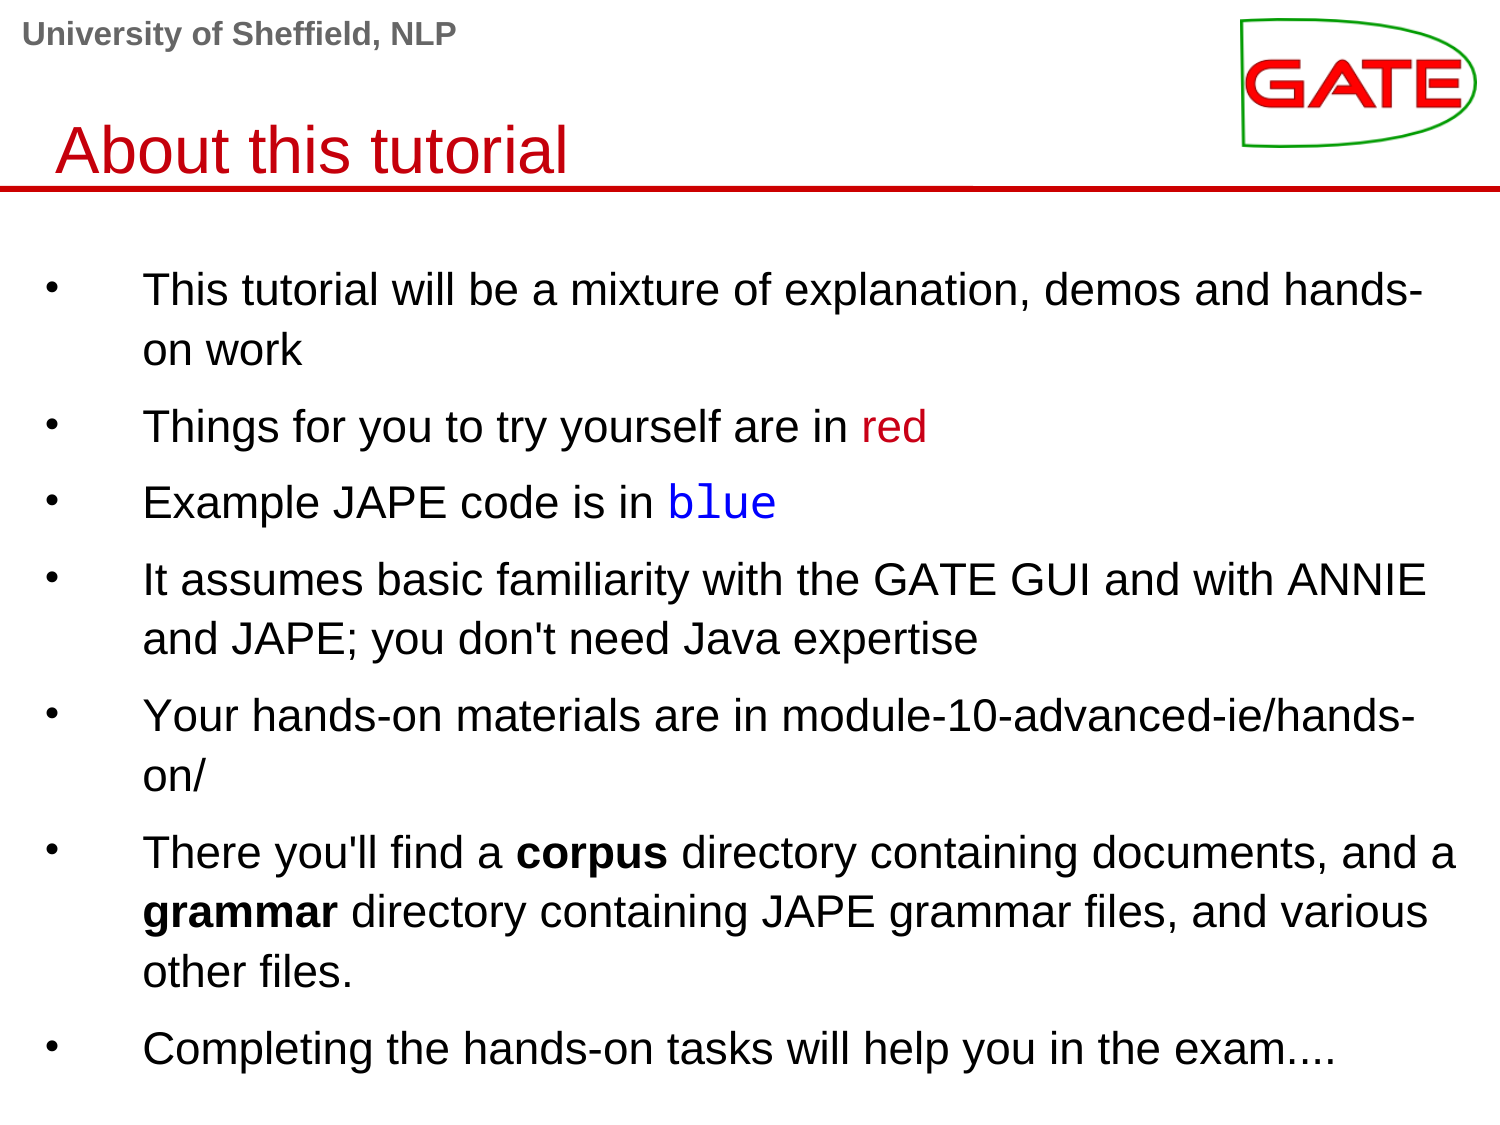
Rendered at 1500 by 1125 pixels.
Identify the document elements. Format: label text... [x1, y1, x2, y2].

title About this tutorial [41, 38, 1390, 247]
picture [1240, 18, 1477, 148]
list This tutorial will be a mixture of explanation, demos and hands-on work Things for you to try yourself are in red Example JAPE code is in blue It assumes basic familiarity with the GATE GUI and with ANNIE and JAPE; you don't need Java expertise Your hands-on materials are in module-10-advanced-ie/hands-on/ There you'll find a corpus directory containing documents, and a grammar directory containing JAPE grammar files, and various other files. Completing the hands-on tasks will help you in the exam.... [29, 247, 1477, 1125]
